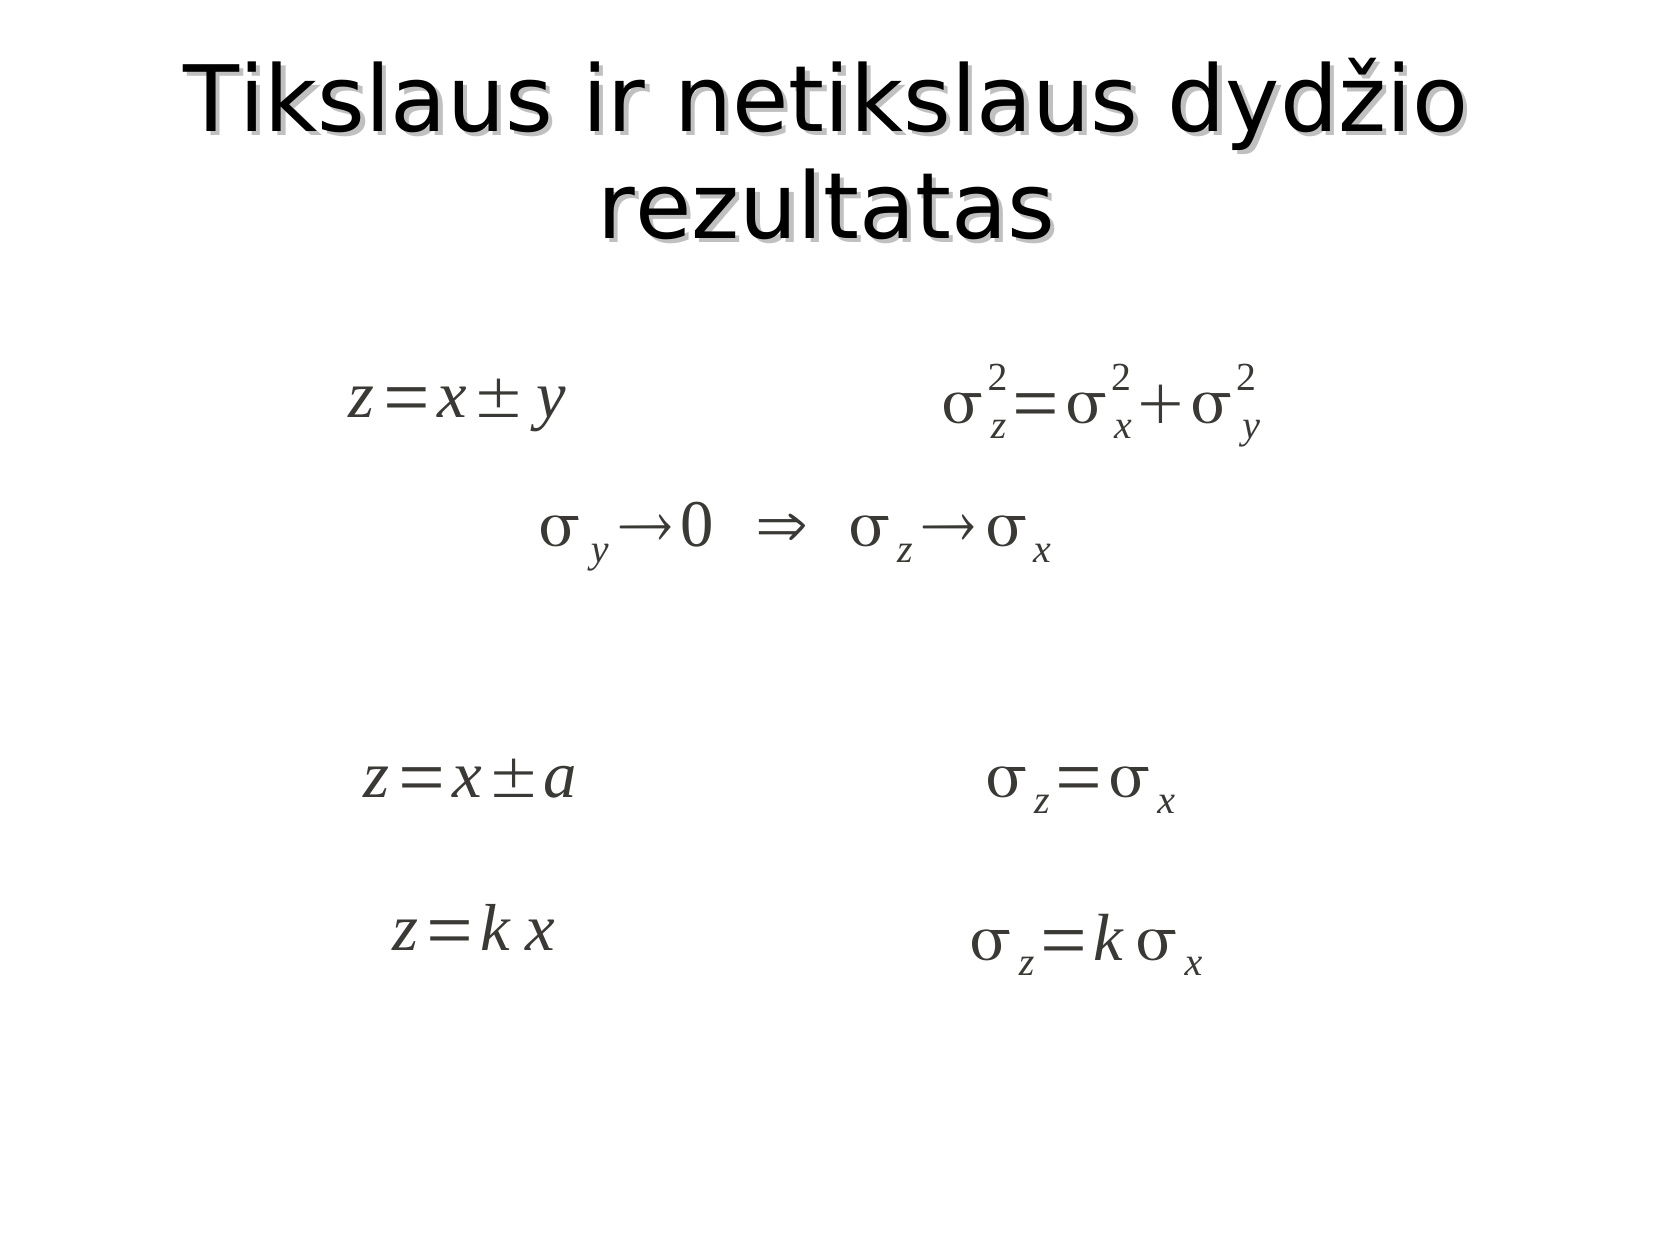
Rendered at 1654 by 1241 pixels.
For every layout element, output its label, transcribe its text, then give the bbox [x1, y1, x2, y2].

title Tikslaus ir netikslaus dydžio rezultatas [82, 45, 1571, 261]
chart [531, 487, 1058, 572]
chart [383, 890, 561, 965]
chart [354, 738, 584, 813]
chart [934, 354, 1266, 448]
chart [962, 900, 1208, 985]
chart [339, 358, 572, 433]
chart [977, 738, 1181, 823]
